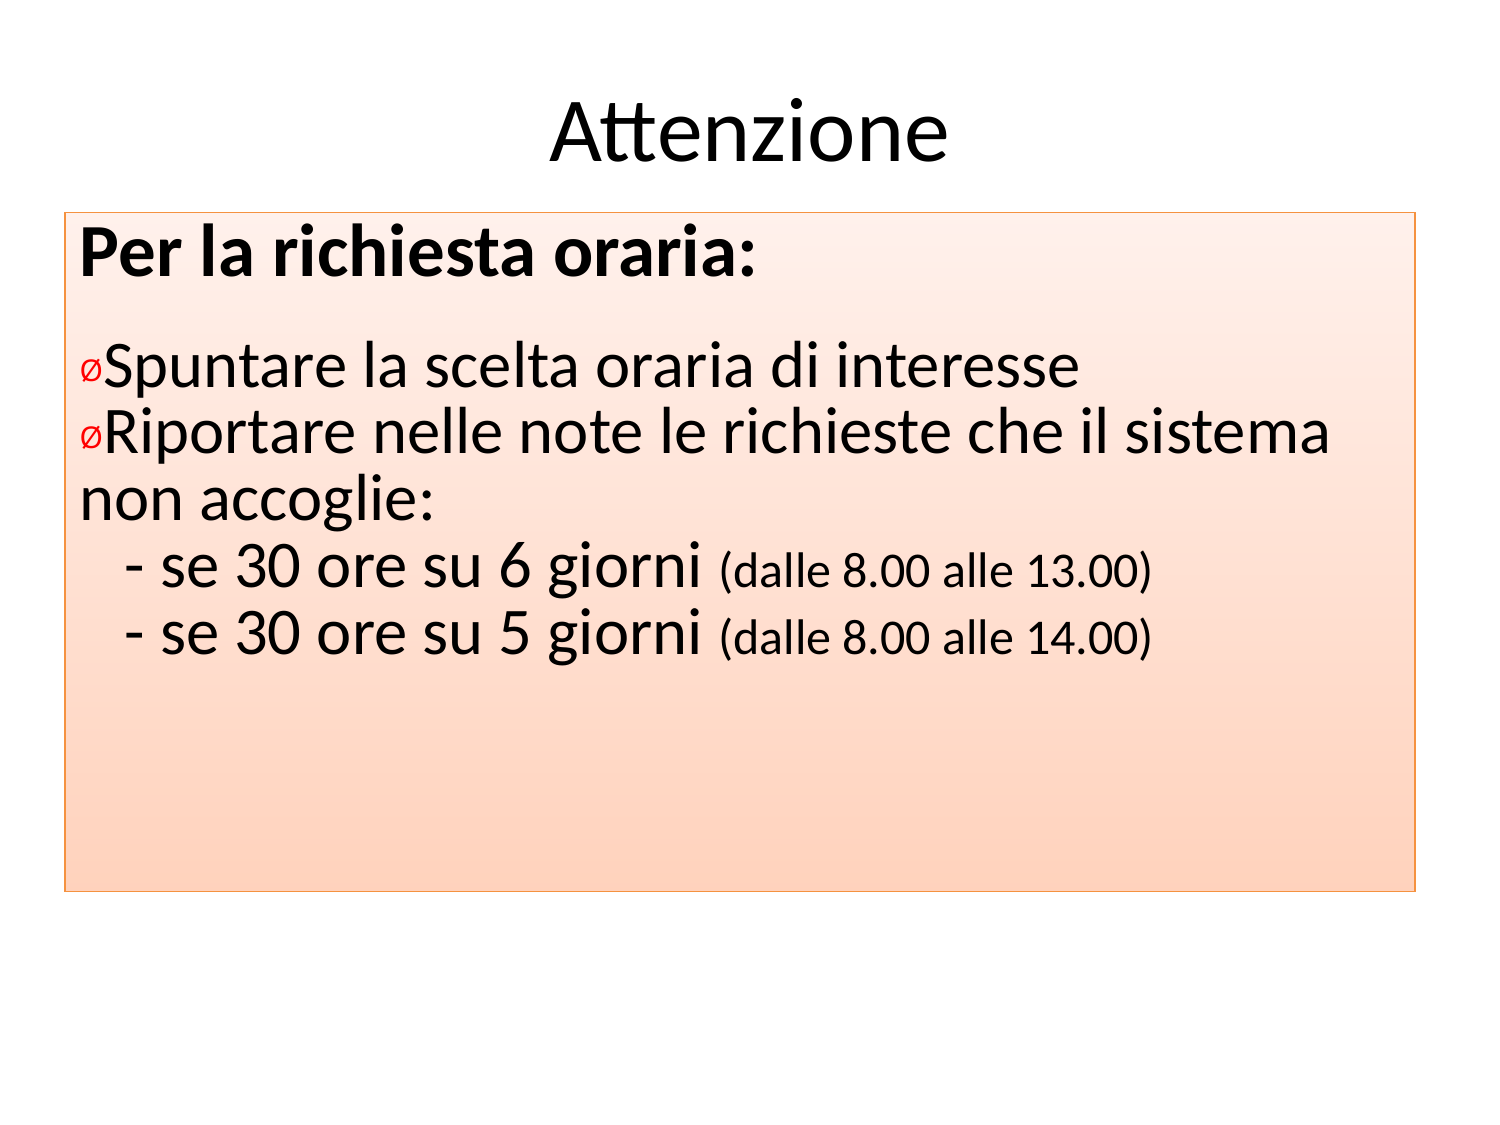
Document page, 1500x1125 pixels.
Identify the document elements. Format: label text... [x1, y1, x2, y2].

text_box Per la richiesta oraria: Spuntare la scelta oraria di interesse Riportare nelle note le richieste che il sistema non accoglie: - se 30 ore su 6 giorni (dalle 8.00 alle 13.00) - se 30 ore su 5 giorni (dalle 8.00 alle 14.00) [64, 212, 1415, 892]
text_box Attenzione [75, 45, 1425, 233]
